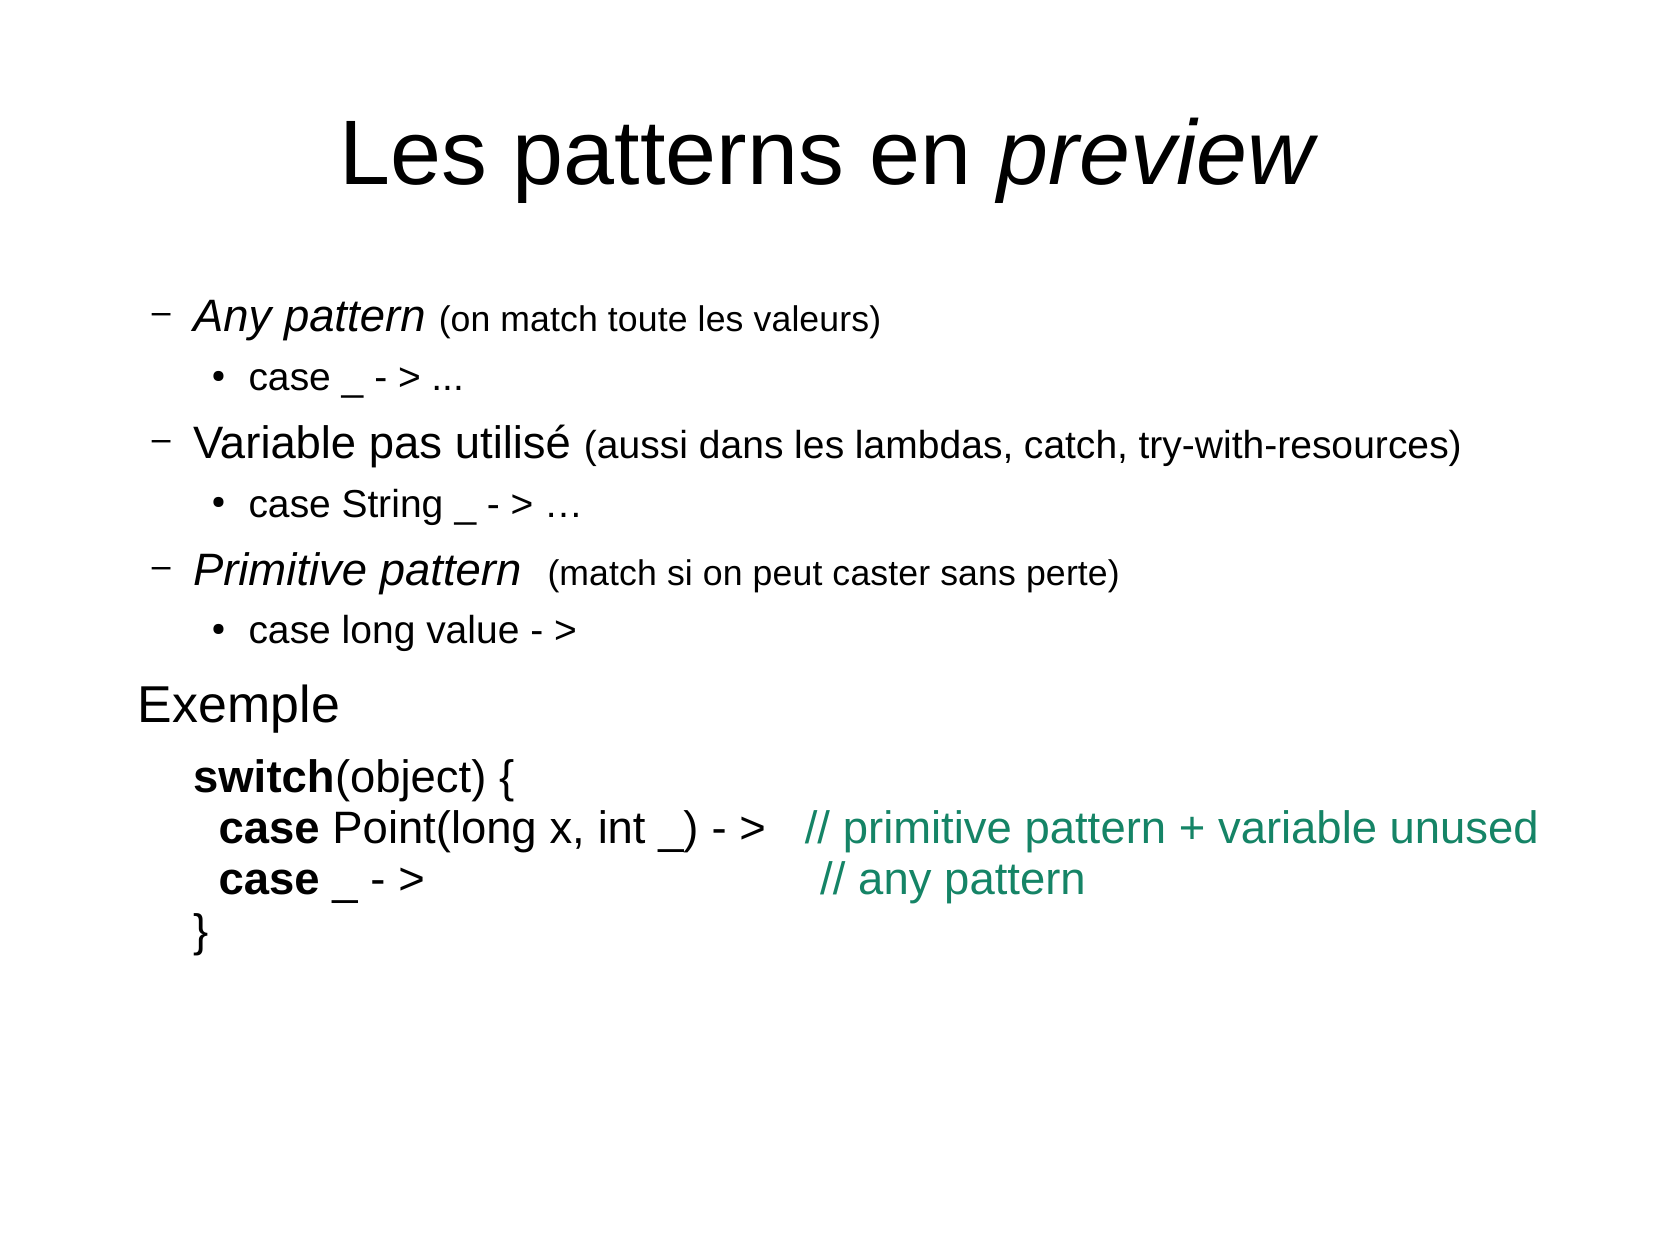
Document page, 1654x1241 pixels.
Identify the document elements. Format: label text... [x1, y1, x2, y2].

title Les patterns en preview [82, 49, 1571, 257]
list Any pattern (on match toute les valeurs) case _ - > ... Variable pas utilisé (aussi dans les lambdas, catch, try-with-resources) case String _ - > … Primitive pattern (match si on peut caster sans perte) case long value - > Exemple switch(object) { case Point(long x, int _) - > // primitive pattern + variable unused case _ - > // any pattern } [82, 290, 1571, 1010]
